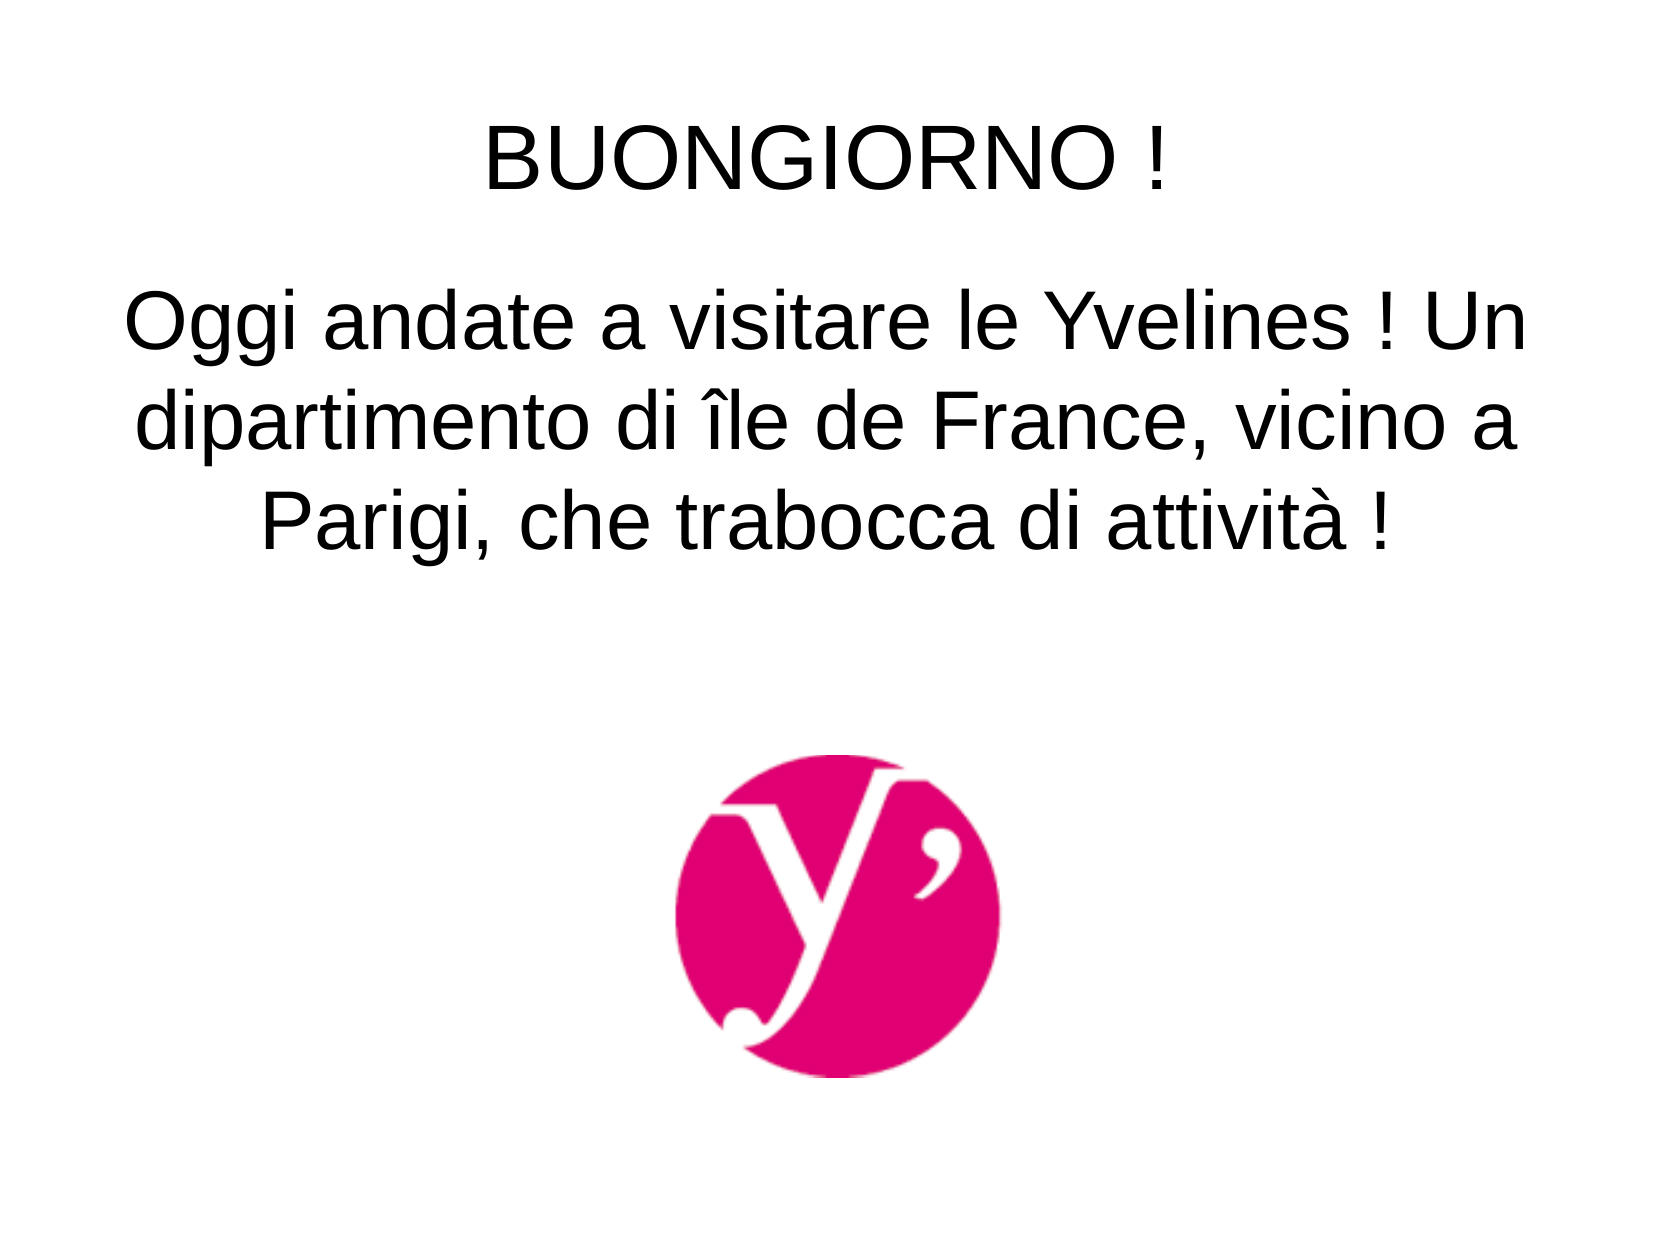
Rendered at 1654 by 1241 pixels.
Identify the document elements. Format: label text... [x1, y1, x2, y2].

picture [531, 755, 1158, 1078]
subtitle Oggi andate a visitare le Yvelines ! Un dipartimento di île de France, vicino a Parigi, che trabocca di attività ! [82, 262, 1571, 1137]
title BUONGIORNO ! [82, 49, 1571, 257]
